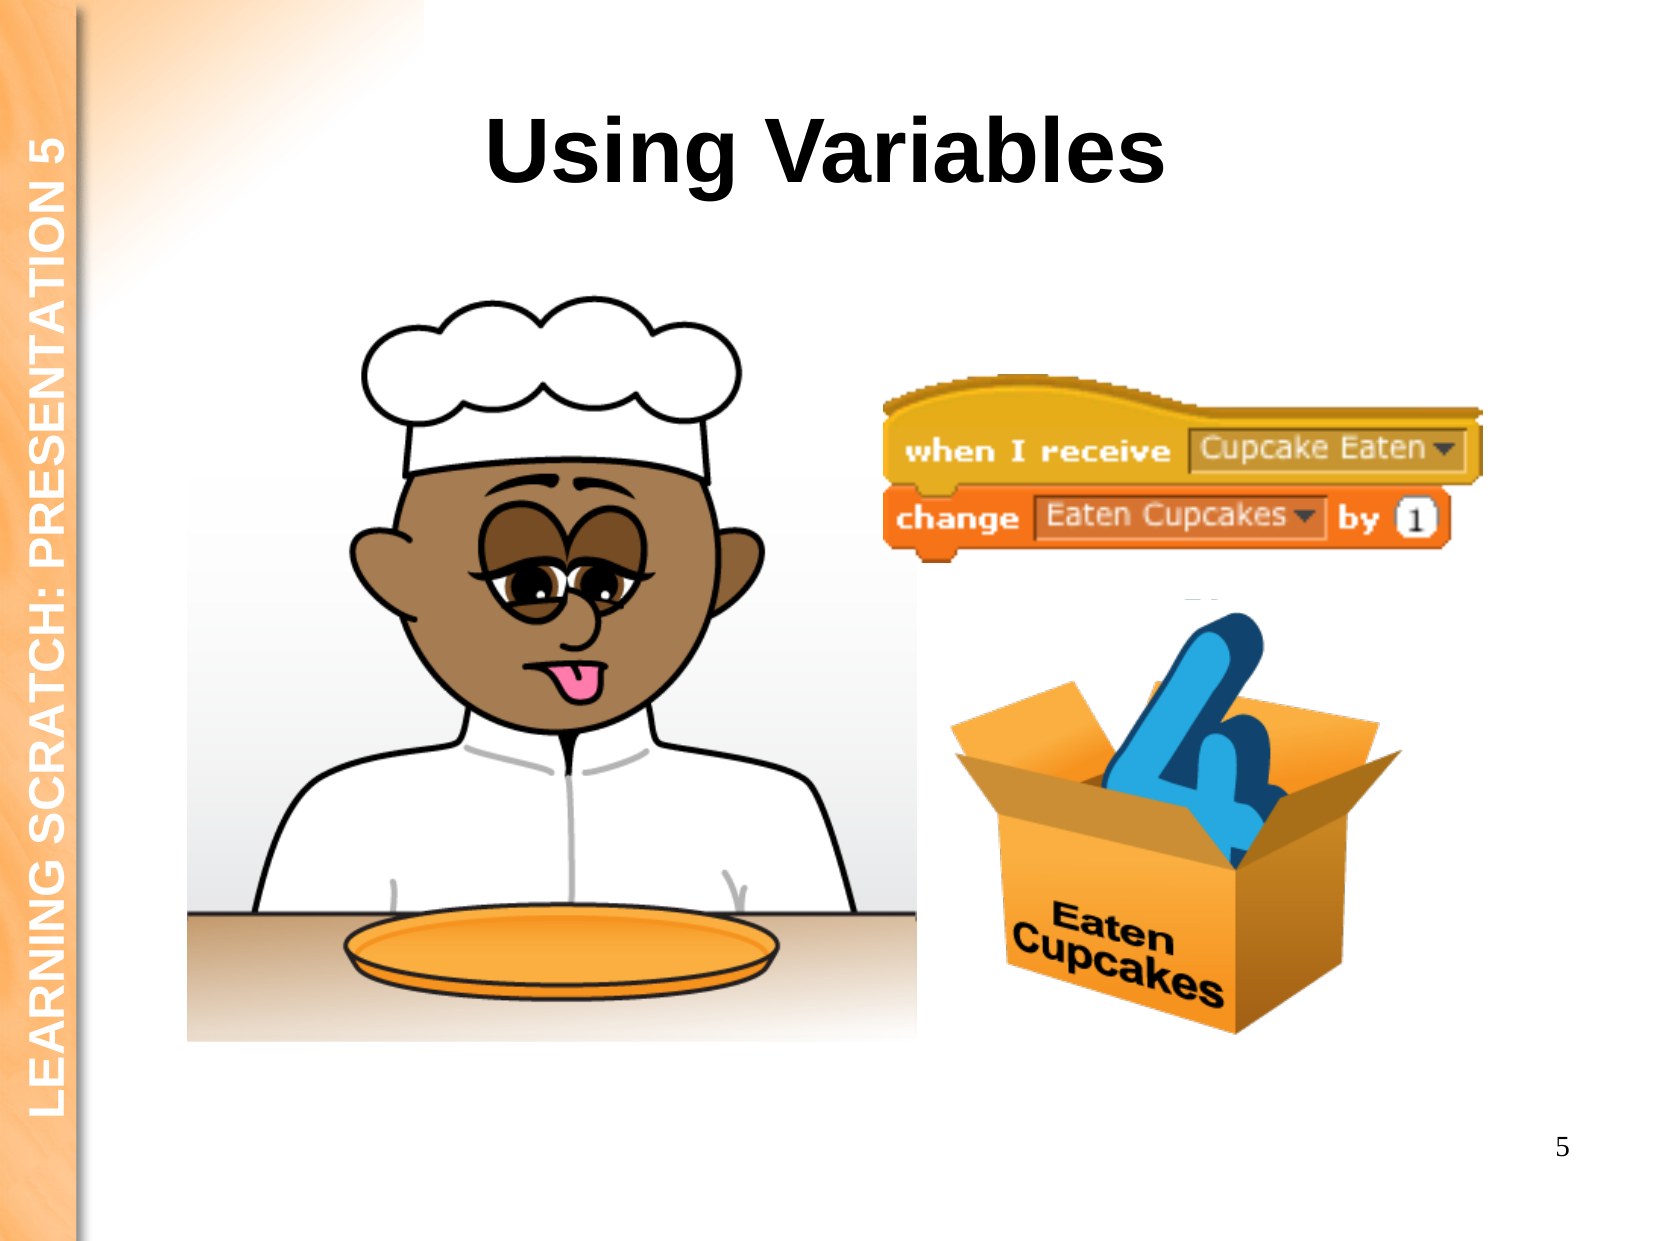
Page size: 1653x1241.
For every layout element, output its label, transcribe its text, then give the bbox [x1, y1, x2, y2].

picture [0, 0, 1483, 1241]
title Using Variables [82, 15, 1571, 291]
picture [949, 612, 1404, 1036]
text_box [937, 600, 1463, 1088]
